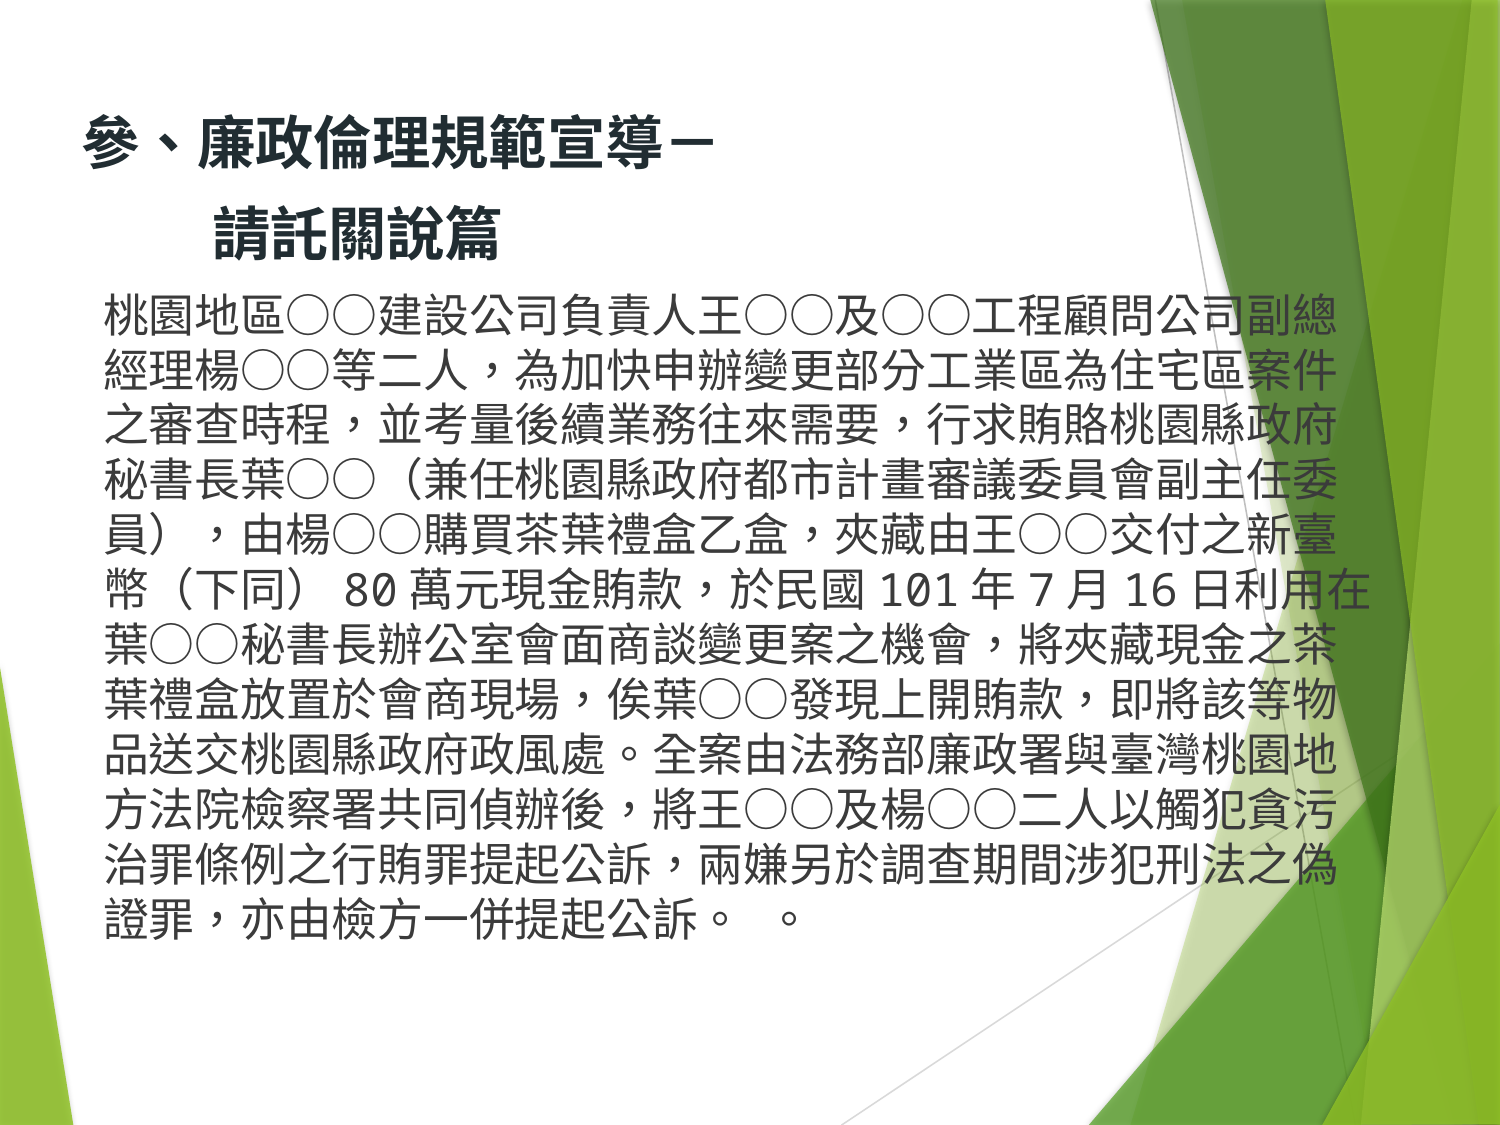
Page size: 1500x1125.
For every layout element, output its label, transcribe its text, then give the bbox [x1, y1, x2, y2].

text_box 桃園地區○○建設公司負責人王○○及○○工程顧問公司副總經理楊○○等二人，為加快申辦變更部分工業區為住宅區案件之審查時程，並考量後續業務往來需要，行求賄賂桃園縣政府秘書長葉○○（兼任桃園縣政府都市計畫審議委員會副主任委員），由楊○○購買茶葉禮盒乙盒，夾藏由王○○交付之新臺幣（下同）80萬元現金賄款，於民國101年7月16日利用在葉○○秘書長辦公室會面商談變更案之機會，將夾藏現金之茶葉禮盒放置於會商現場，俟葉○○發現上開賄款，即將該等物品送交桃園縣政府政風處。全案由法務部廉政署與臺灣桃園地方法院檢察署共同偵辦後，將王○○及楊○○二人以觸犯貪污治罪條例之行賄罪提起公訴，兩嫌另於調查期間涉犯刑法之偽證罪，亦由檢方一併提起公訴。 。 [88, 278, 1388, 988]
list 參、廉政倫理規範宣導－ 請託關說篇 [66, 98, 1449, 279]
